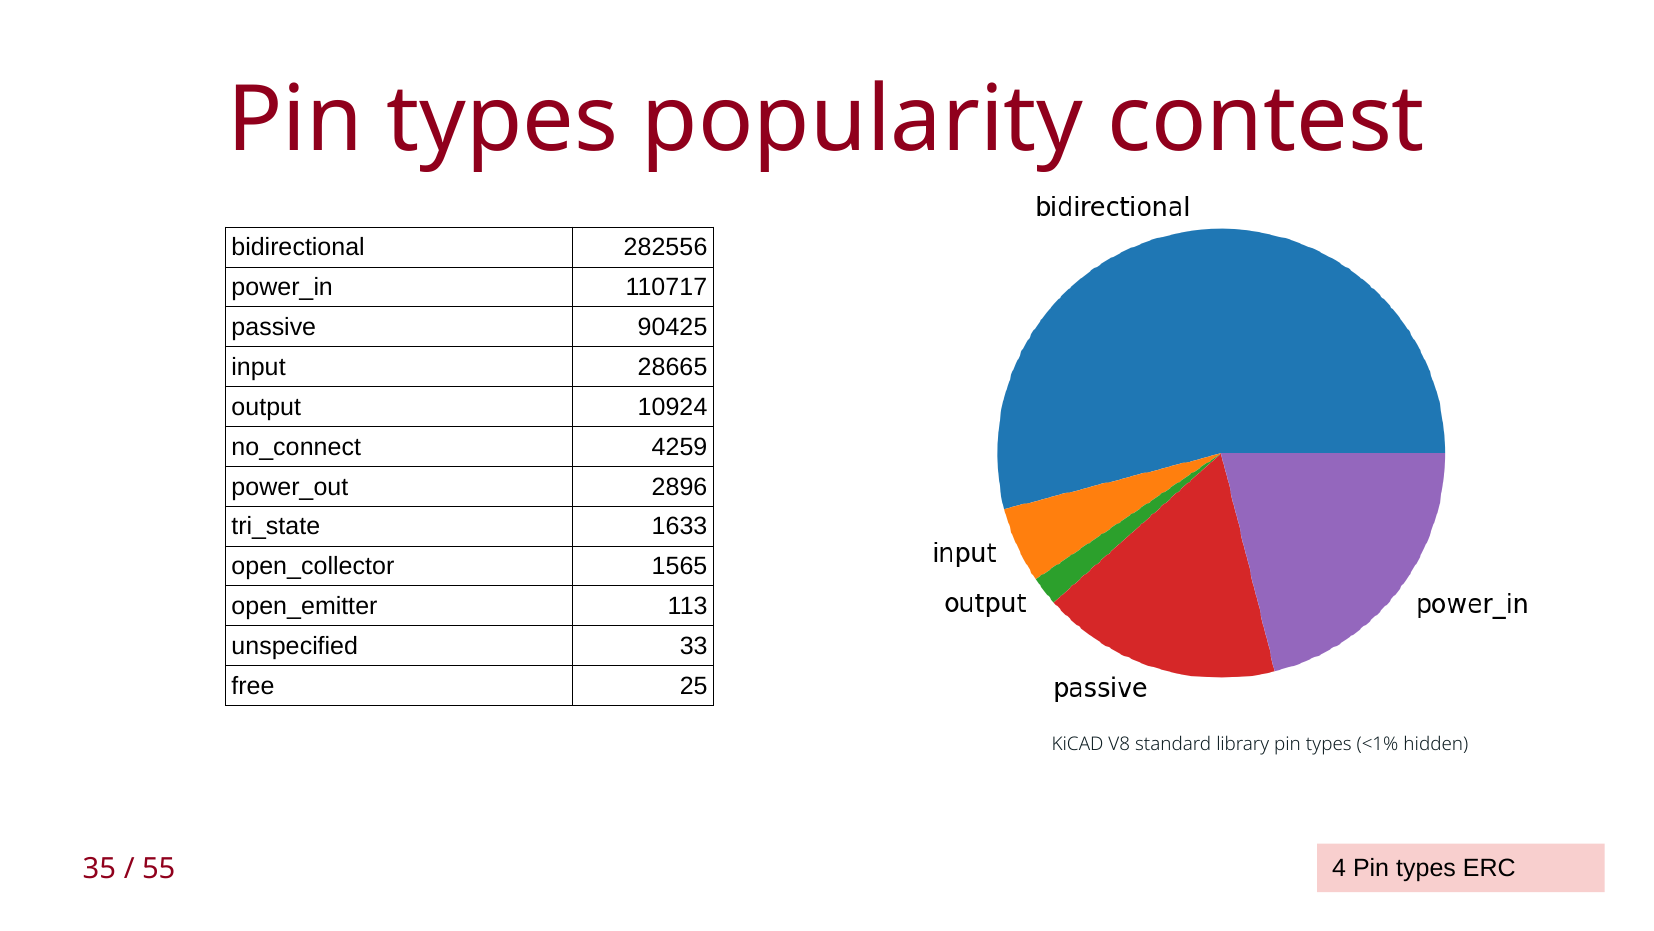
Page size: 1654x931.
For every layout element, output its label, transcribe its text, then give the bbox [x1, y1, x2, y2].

table_cell open_emitter [226, 586, 572, 625]
table_cell 113 [573, 586, 713, 625]
table_cell 4259 [573, 427, 713, 466]
table_cell passive [226, 307, 572, 346]
table_cell input [226, 347, 572, 386]
title Pin types popularity contest [82, 37, 1571, 193]
table_cell 10924 [573, 387, 713, 426]
table_cell 28665 [573, 347, 713, 386]
table_cell 110717 [573, 268, 713, 306]
text_box 4 Pin types ERC [1317, 843, 1605, 893]
table_cell 25 [573, 666, 713, 705]
table_cell open_collector [226, 547, 572, 585]
table_cell 33 [573, 626, 713, 665]
table_cell tri_state [226, 507, 572, 546]
table_cell free [226, 666, 572, 705]
table_cell 2896 [573, 467, 713, 506]
table_cell output [226, 387, 572, 426]
table_cell 1633 [573, 507, 713, 546]
table_cell power_in [226, 268, 572, 306]
list KiCAD V8 standard library pin types (<1% hidden) [980, 730, 1512, 764]
table_header 282556 [573, 228, 713, 267]
table_cell power_out [226, 467, 572, 506]
table_cell unspecified [226, 626, 572, 665]
table_cell 1565 [573, 547, 713, 585]
table_header bidirectional [226, 228, 572, 267]
table_cell 90425 [573, 307, 713, 346]
table_cell no_connect [226, 427, 572, 466]
picture [920, 176, 1531, 728]
